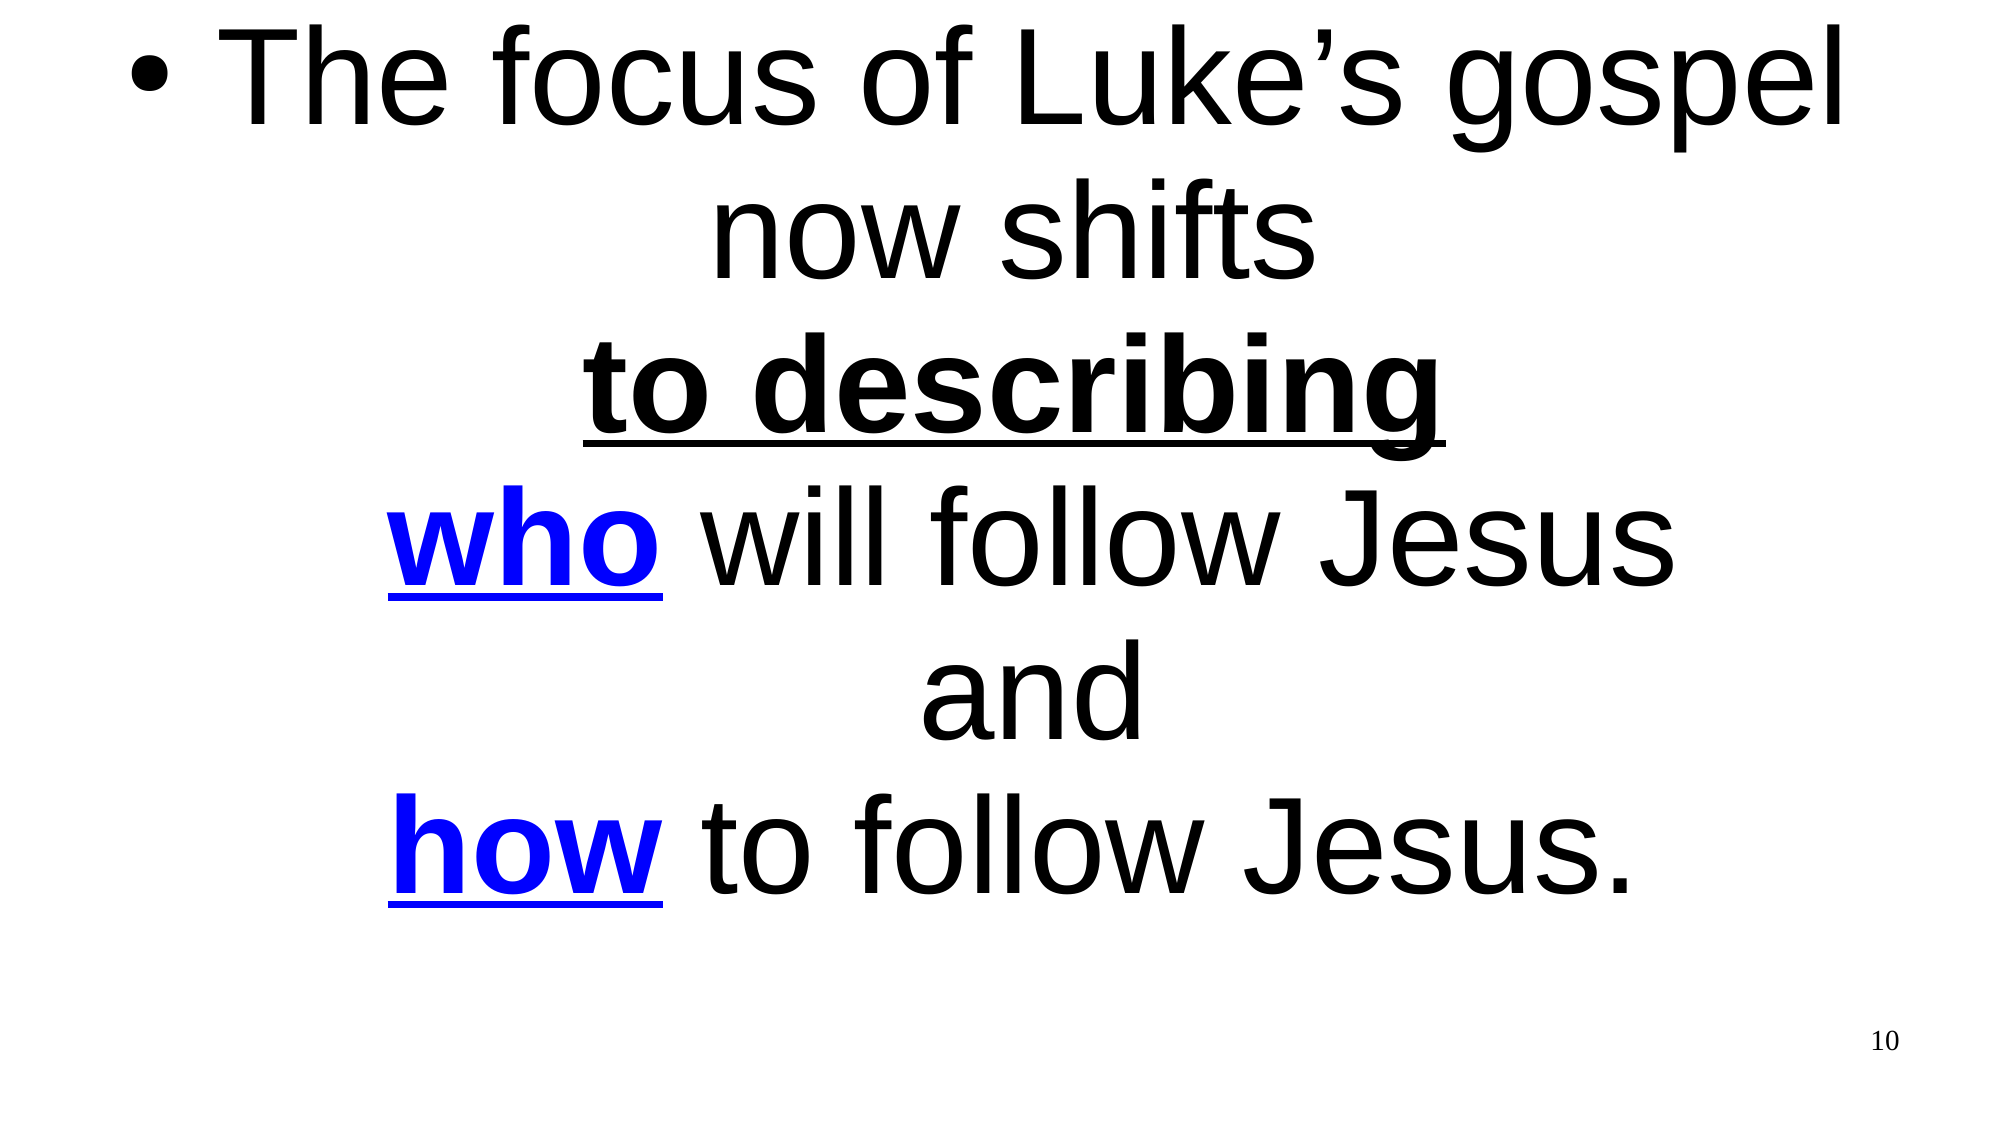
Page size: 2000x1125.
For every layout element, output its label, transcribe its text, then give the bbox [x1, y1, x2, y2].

list The focus of Luke’s gospel now shifts to describing who will follow Jesus and how to follow Jesus. [0, 0, 1996, 1123]
